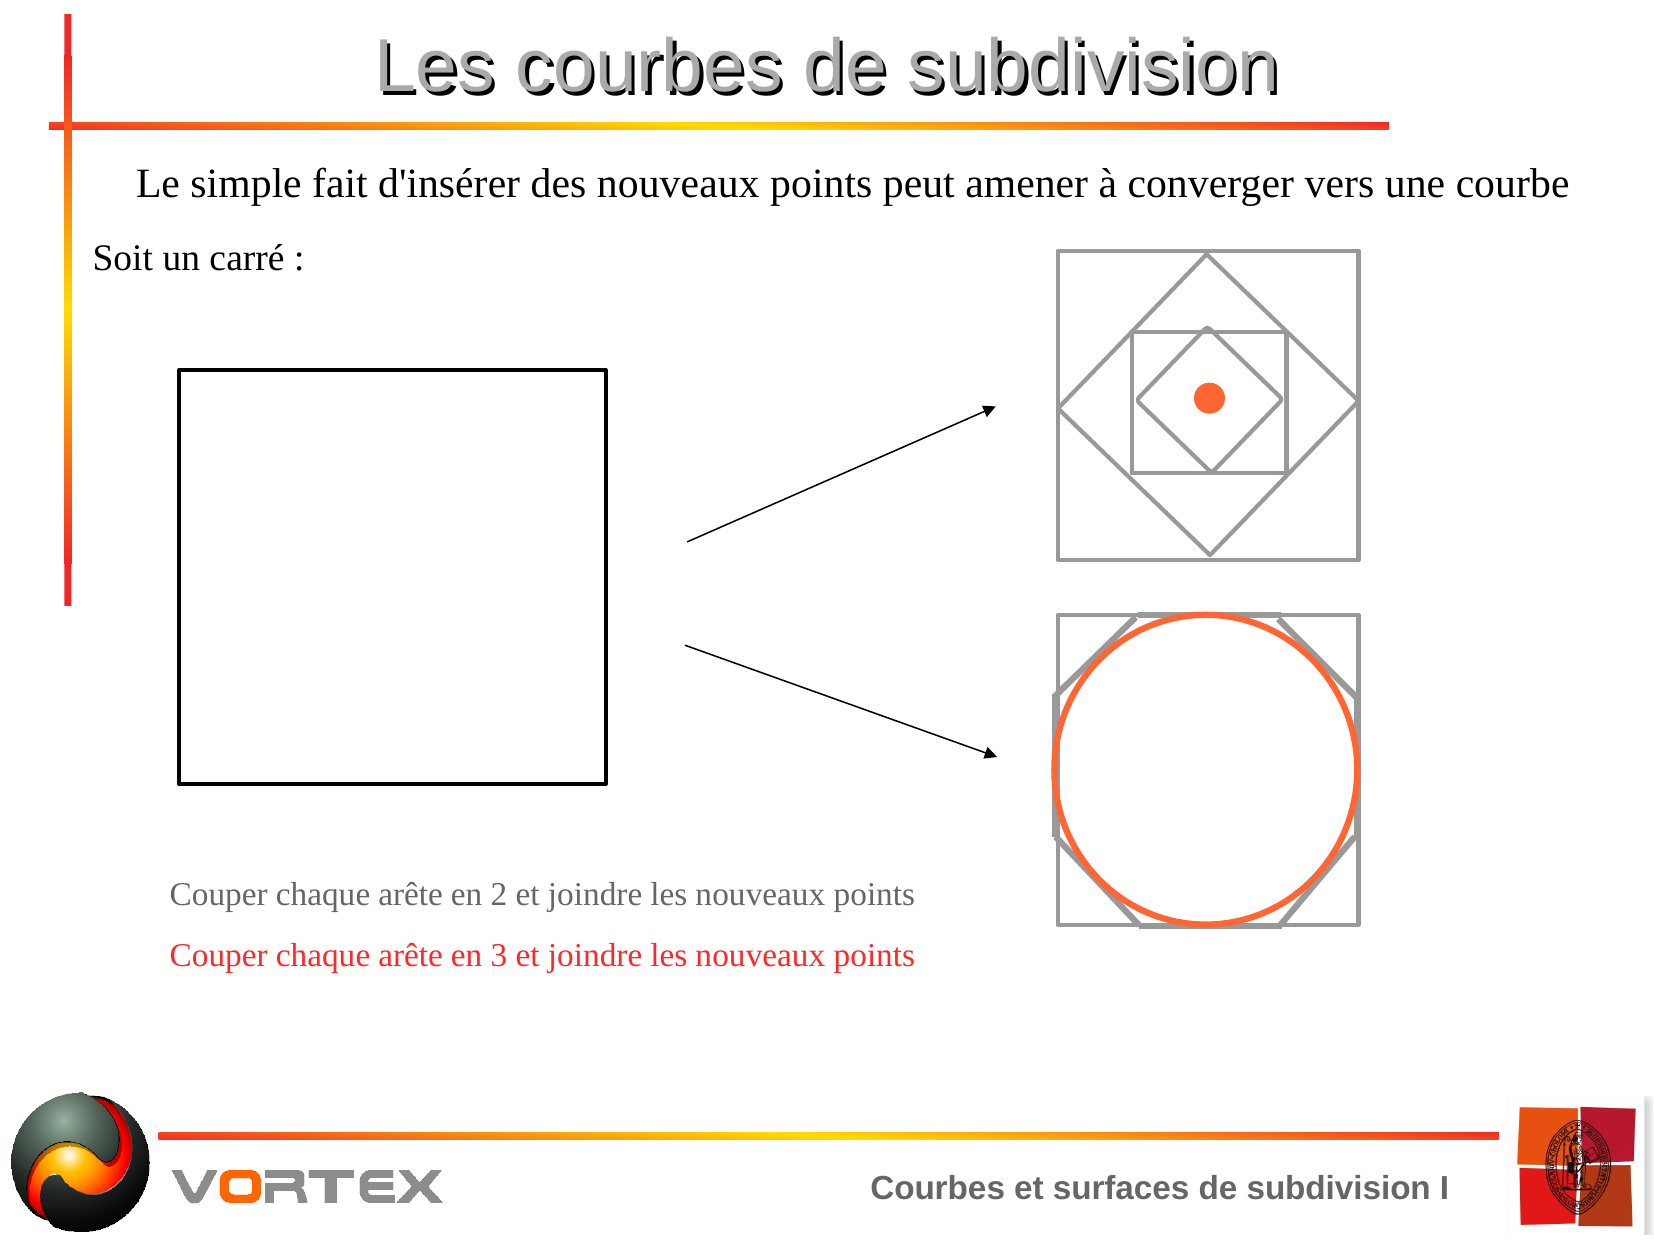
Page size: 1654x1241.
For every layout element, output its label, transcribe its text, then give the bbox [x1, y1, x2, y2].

list Le simple fait d'insérer des nouveaux points peut amener à converger vers une courbe Soit un carré : Couper chaque arête en 2 et joindre les nouveaux points Couper chaque arête en 3 et joindre les nouveaux points [75, 160, 1625, 1103]
picture [11, 1092, 443, 1232]
text_box [1194, 383, 1225, 413]
title Les courbes de subdivision [0, 1, 1654, 130]
picture [1505, 1096, 1653, 1235]
